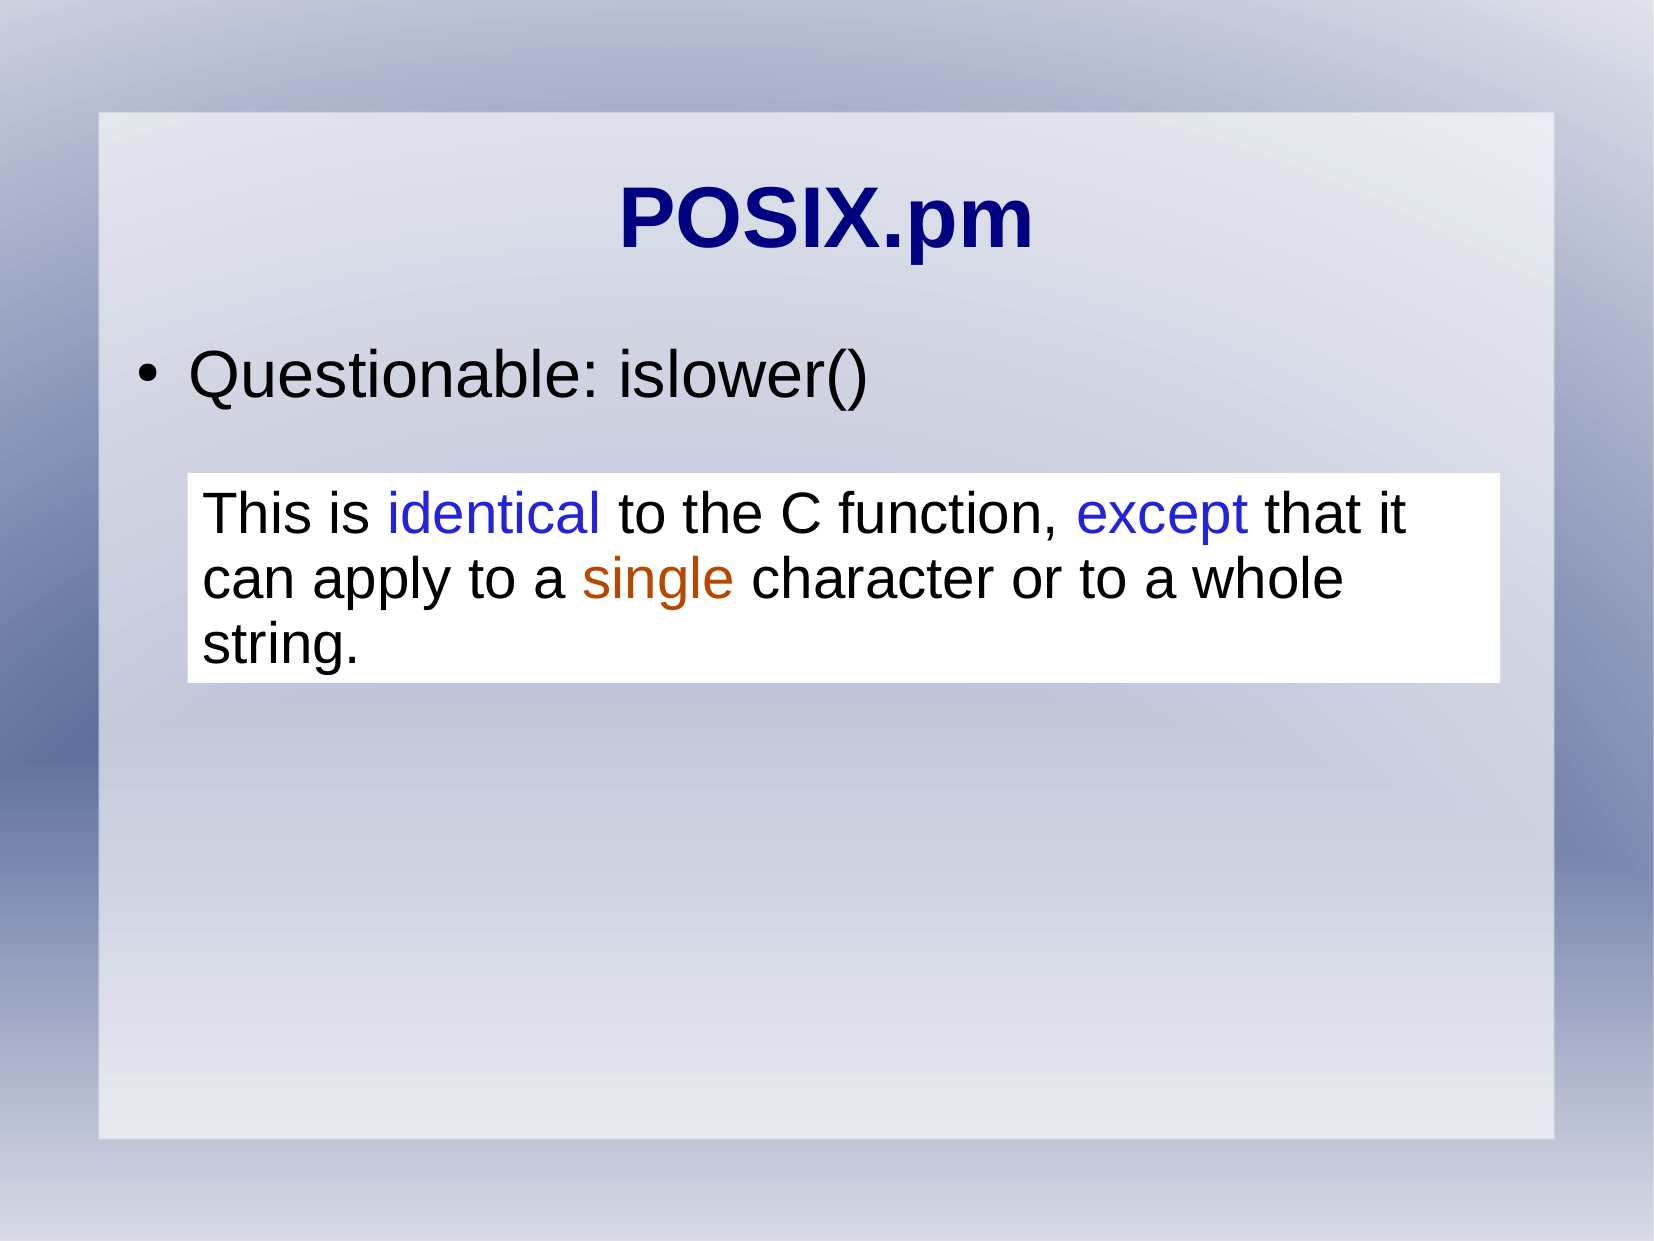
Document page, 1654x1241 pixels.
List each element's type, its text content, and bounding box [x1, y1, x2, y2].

text_box [426, 579, 457, 651]
list Questionable: islower() [118, 336, 1506, 1156]
title POSIX.pm [118, 114, 1536, 322]
text_box This is identical to the C function, except that it can apply to a single character or to a whole string. [187, 473, 1501, 683]
picture [0, 0, 1654, 1241]
